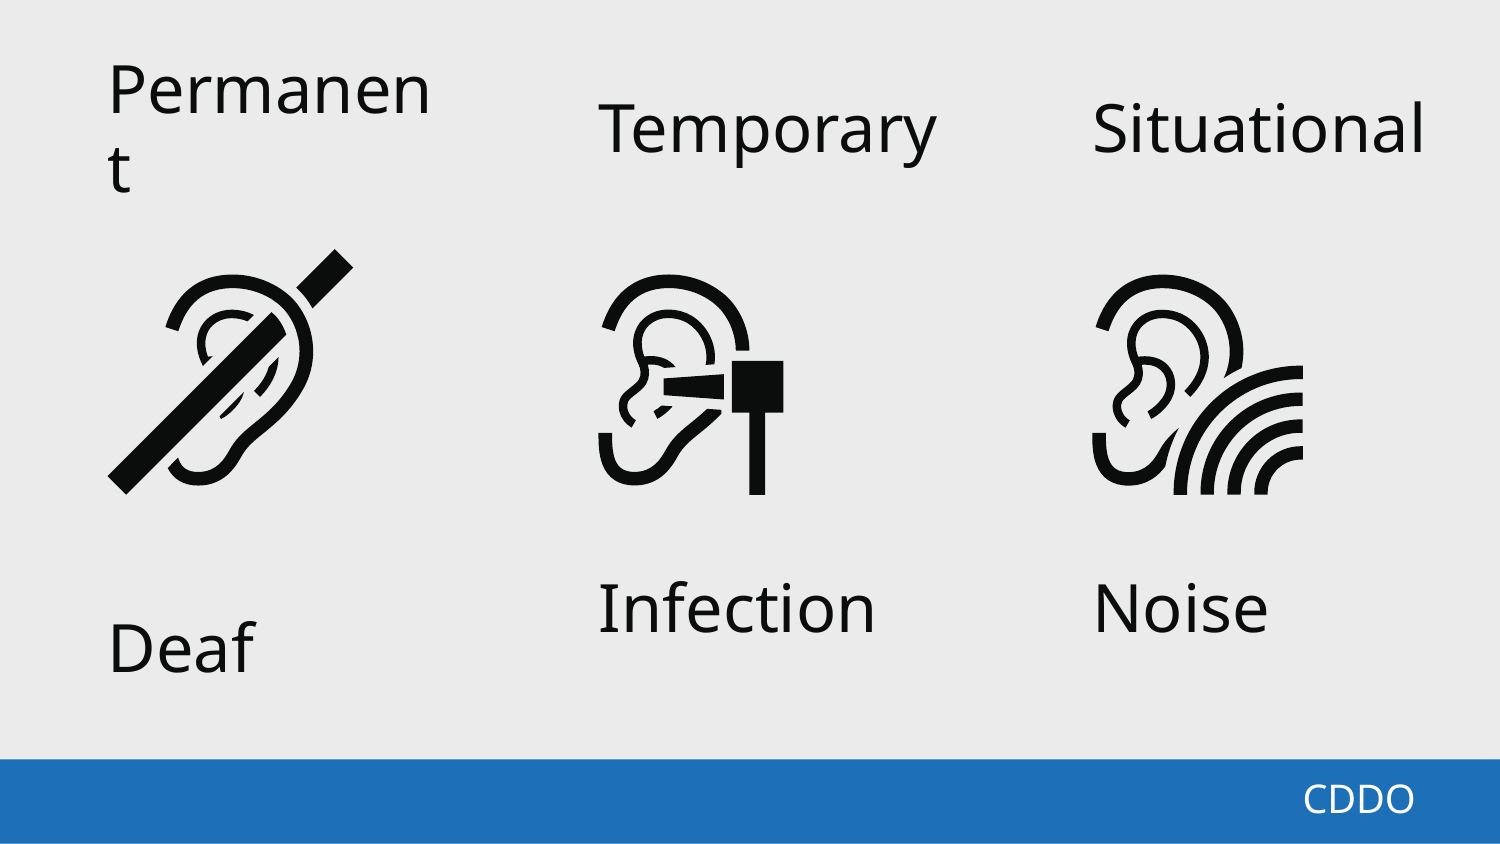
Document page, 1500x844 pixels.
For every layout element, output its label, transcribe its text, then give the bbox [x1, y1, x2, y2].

text_box Permanent Deaf [107, 95, 454, 637]
text_box Temporary Infection [598, 95, 956, 637]
text_box Situational Noise [1092, 95, 1430, 637]
